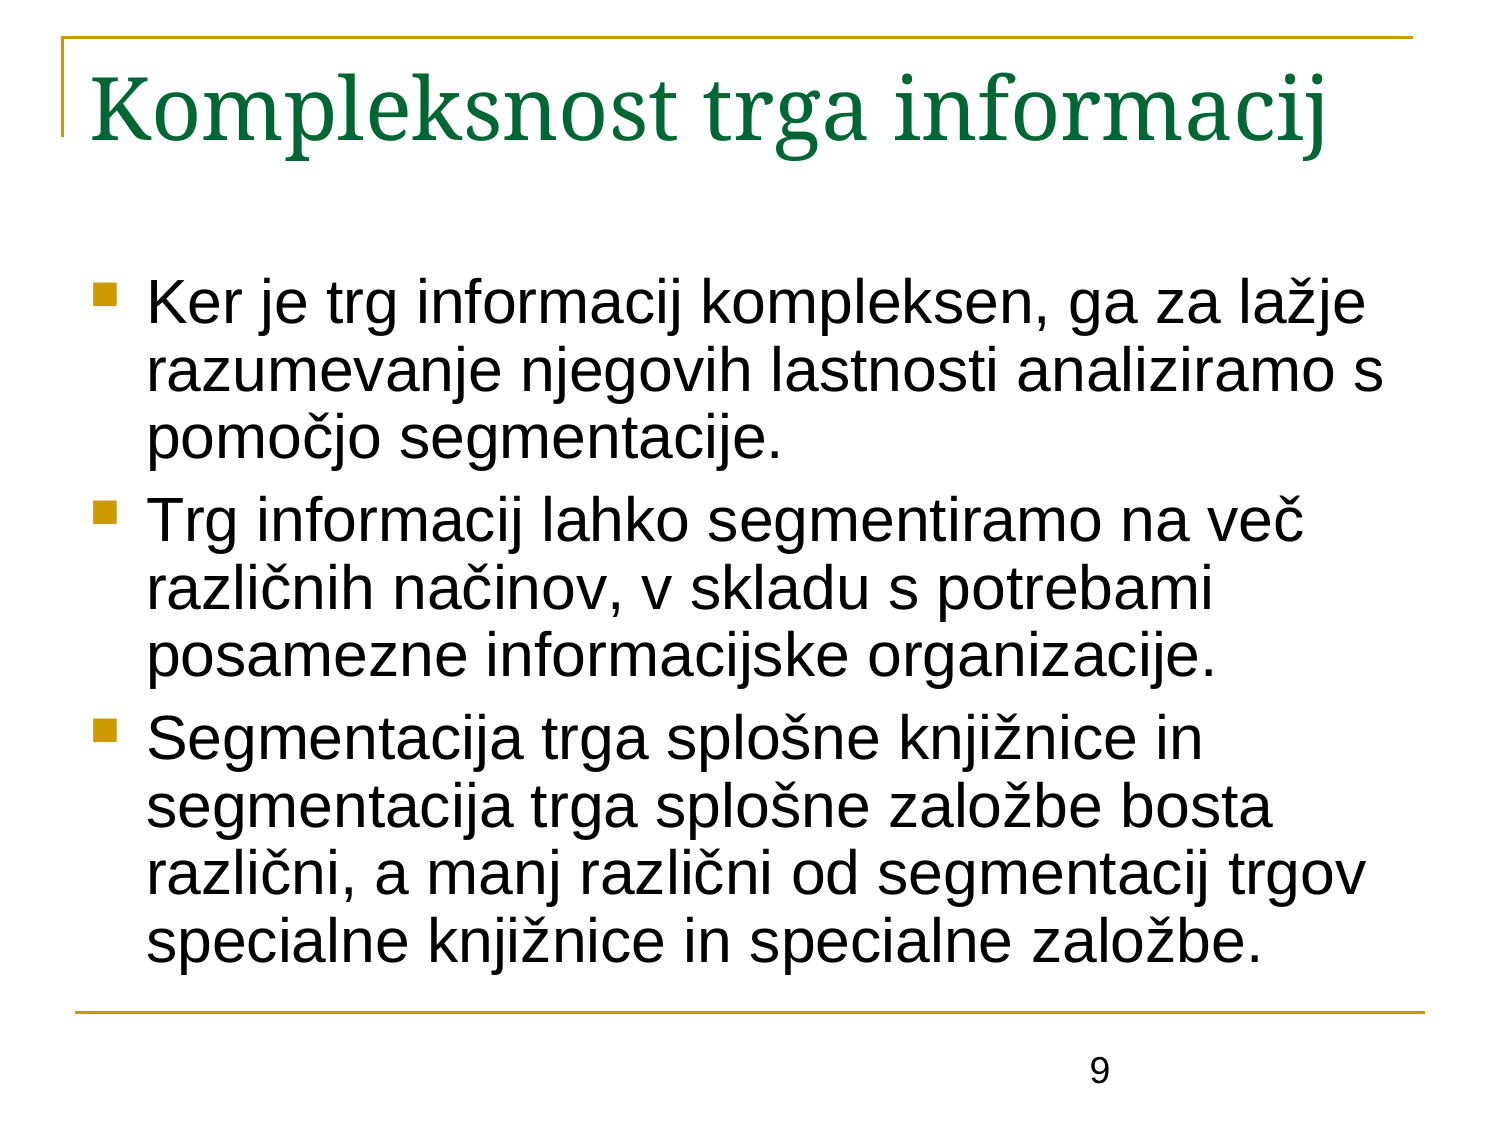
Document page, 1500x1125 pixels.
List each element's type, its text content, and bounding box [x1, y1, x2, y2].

title Kompleksnost trga informacij [75, 45, 1426, 233]
list Ker je trg informacij kompleksen, ga za lažje razumevanje njegovih lastnosti analiziramo s pomočjo segmentacije. Trg informacij lahko segmentiramo na več različnih načinov, v skladu s potrebami posamezne informacijske organizacije. Segmentacija trga splošne knjižnice in segmentacija trga splošne založbe bosta različni, a manj različni od segmentacij trgov specialne knjižnice in specialne založbe. [75, 262, 1426, 1006]
